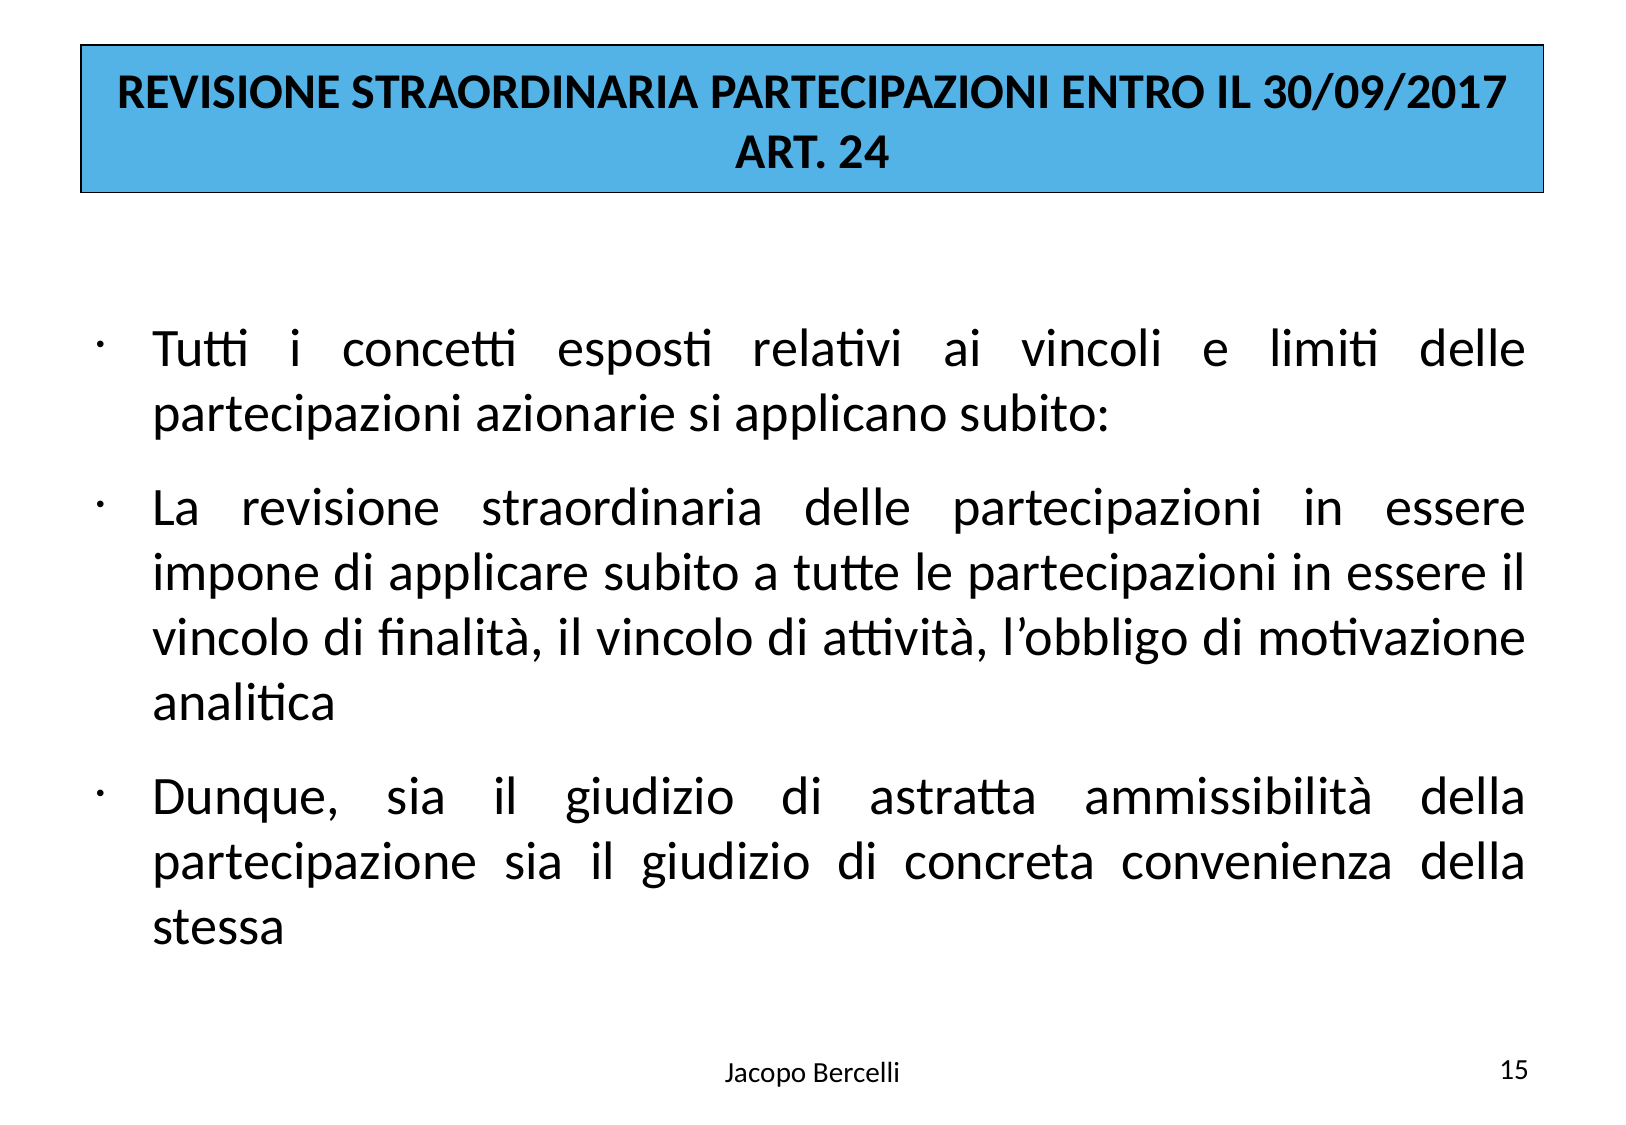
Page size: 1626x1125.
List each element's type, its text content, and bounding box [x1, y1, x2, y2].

text_box Jacopo Bercelli [633, 1046, 992, 1097]
list Tutti i concetti esposti relativi ai vincoli e limiti delle partecipazioni azionarie si applicano subito: La revisione straordinaria delle partecipazioni in essere impone di applicare subito a tutte le partecipazioni in essere il vincolo di finalità, il vincolo di attività, l’obbligo di motivazione analitica Dunque, sia il giudizio di astratta ammissibilità della partecipazione sia il giudizio di concreta convenienza della stessa [81, 262, 1544, 1005]
slide_number <numero> [1164, 1042, 1544, 1103]
title REVISIONE STRAORDINARIA PARTECIPAZIONI ENTRO IL 30/09/2017 ART. 24 [81, 45, 1544, 193]
